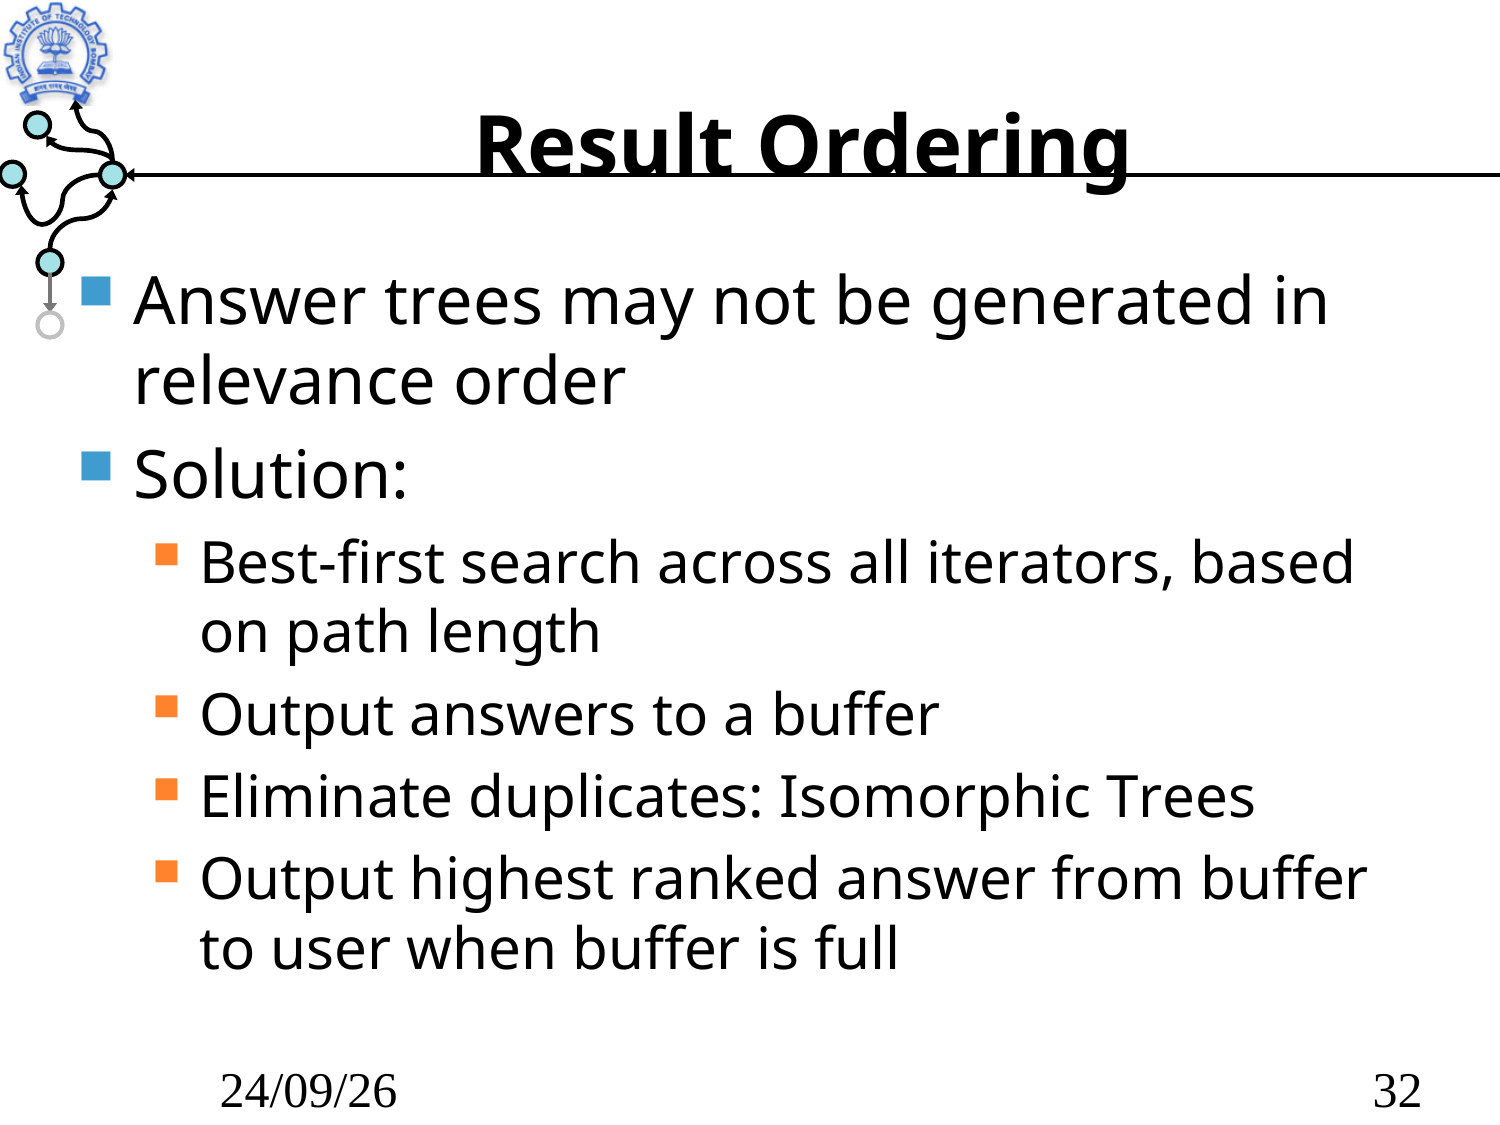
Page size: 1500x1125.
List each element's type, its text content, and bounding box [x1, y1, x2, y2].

picture [0, 0, 113, 106]
title Result Ordering [162, 50, 1445, 201]
list Answer trees may not be generated in relevance order Solution: Best-first search across all iterators, based on path length Output answers to a buffer Eliminate duplicates: Isomorphic Trees Output highest ranked answer from buffer to user when buffer is full [62, 249, 1438, 1063]
